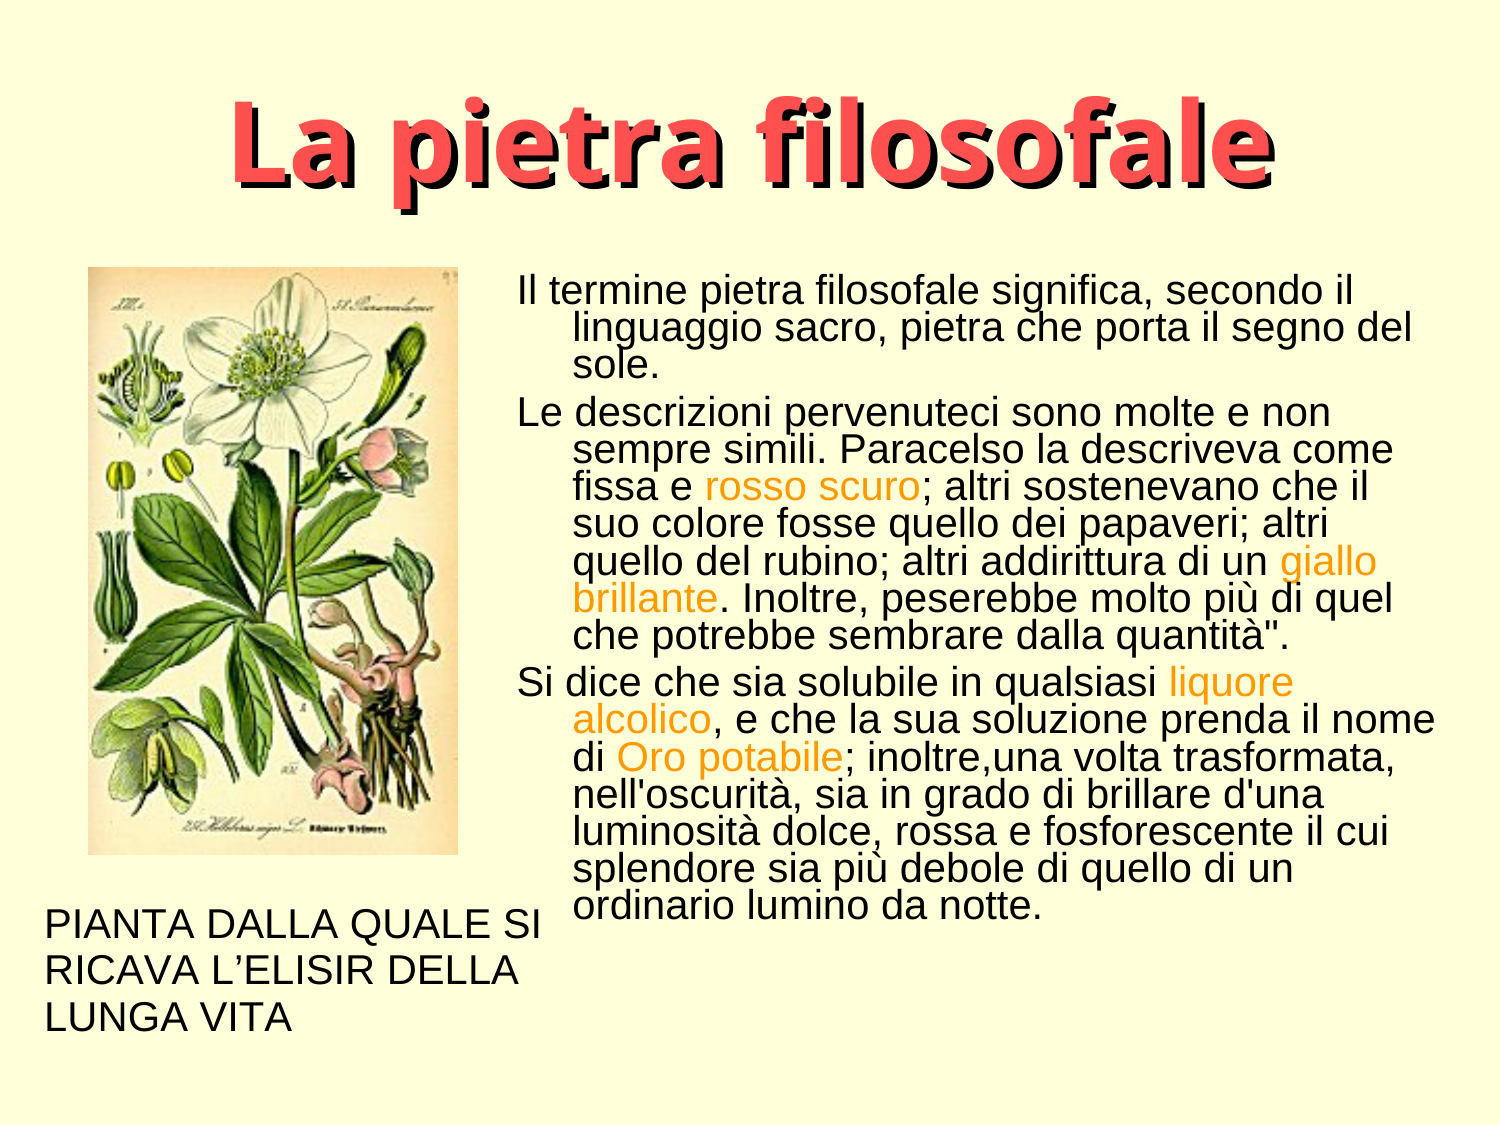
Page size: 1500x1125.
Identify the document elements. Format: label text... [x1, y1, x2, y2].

text_box PIANTA DALLA QUALE SI RICAVA L’ELISIR DELLA LUNGA VITA [29, 893, 679, 1049]
picture [88, 267, 458, 855]
title La pietra filosofale [75, 45, 1426, 233]
list Il termine pietra filosofale significa, secondo il linguaggio sacro, pietra che porta il segno del sole. Le descrizioni pervenuteci sono molte e non sempre simili. Paracelso la descriveva come fissa e rosso scuro; altri sostenevano che il suo colore fosse quello dei papaveri; altri quello del rubino; altri addirittura di un giallo brillante. Inoltre, peserebbe molto più di quel che potrebbe sembrare dalla quantità". Si dice che sia solubile in qualsiasi liquore alcolico, e che la sua soluzione prenda il nome di Oro potabile; inoltre,una volta trasformata, nell'oscurità, sia in grado di brillare d'una luminosità dolce, rossa e fosforescente il cui splendore sia più debole di quello di un ordinario lumino da notte. [501, 267, 1461, 1024]
